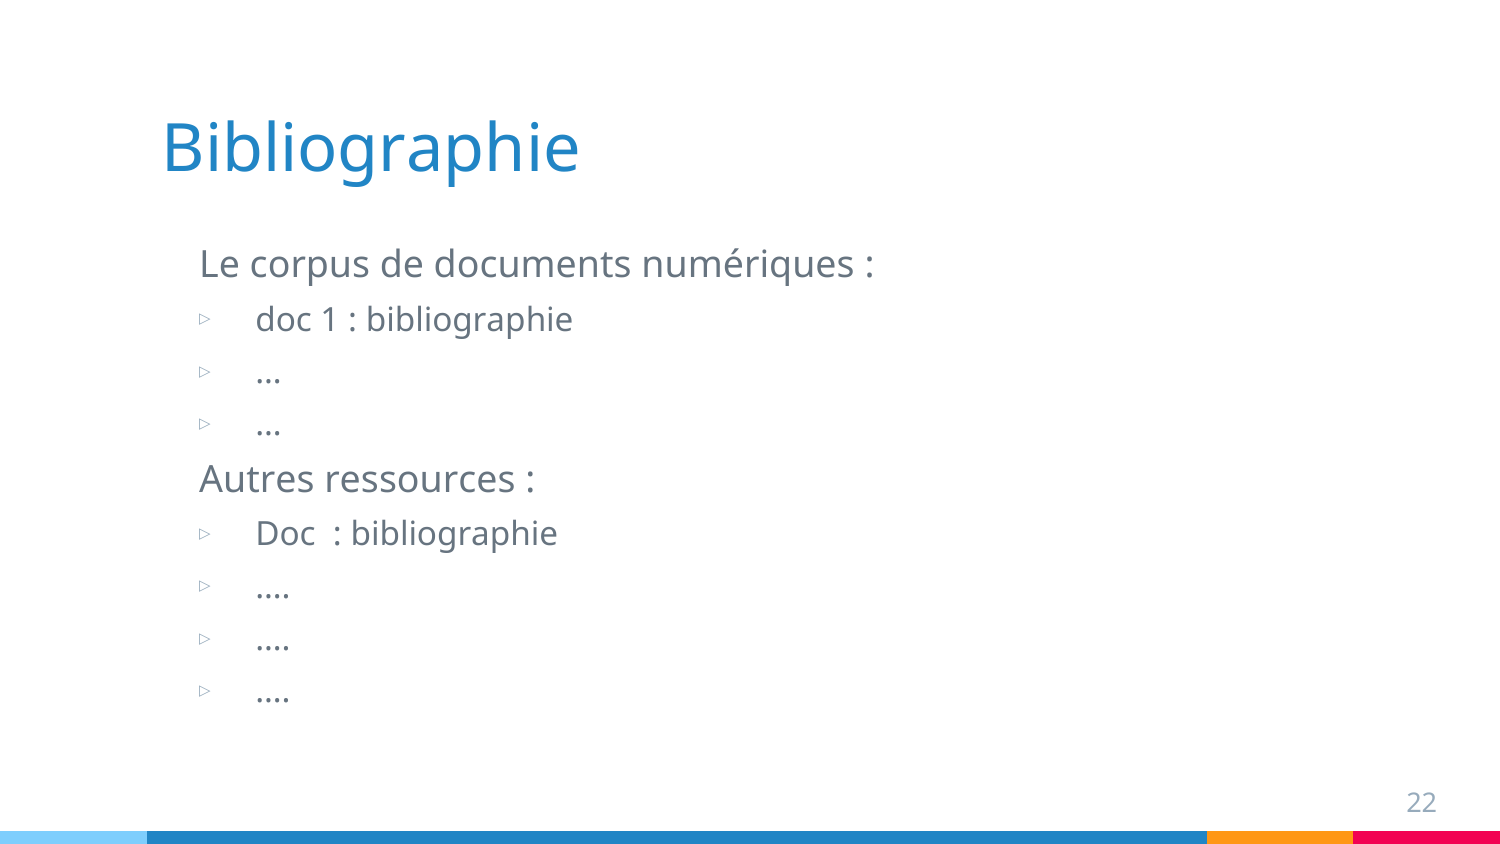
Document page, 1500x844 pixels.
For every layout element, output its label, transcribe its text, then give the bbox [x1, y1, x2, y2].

text_box 22 [1391, 770, 1482, 822]
title Bibliographie [146, 58, 1373, 200]
list Le corpus de documents numériques : doc 1 : bibliographie … … Autres ressources : Doc : bibliographie …. …. …. [146, 225, 1310, 809]
